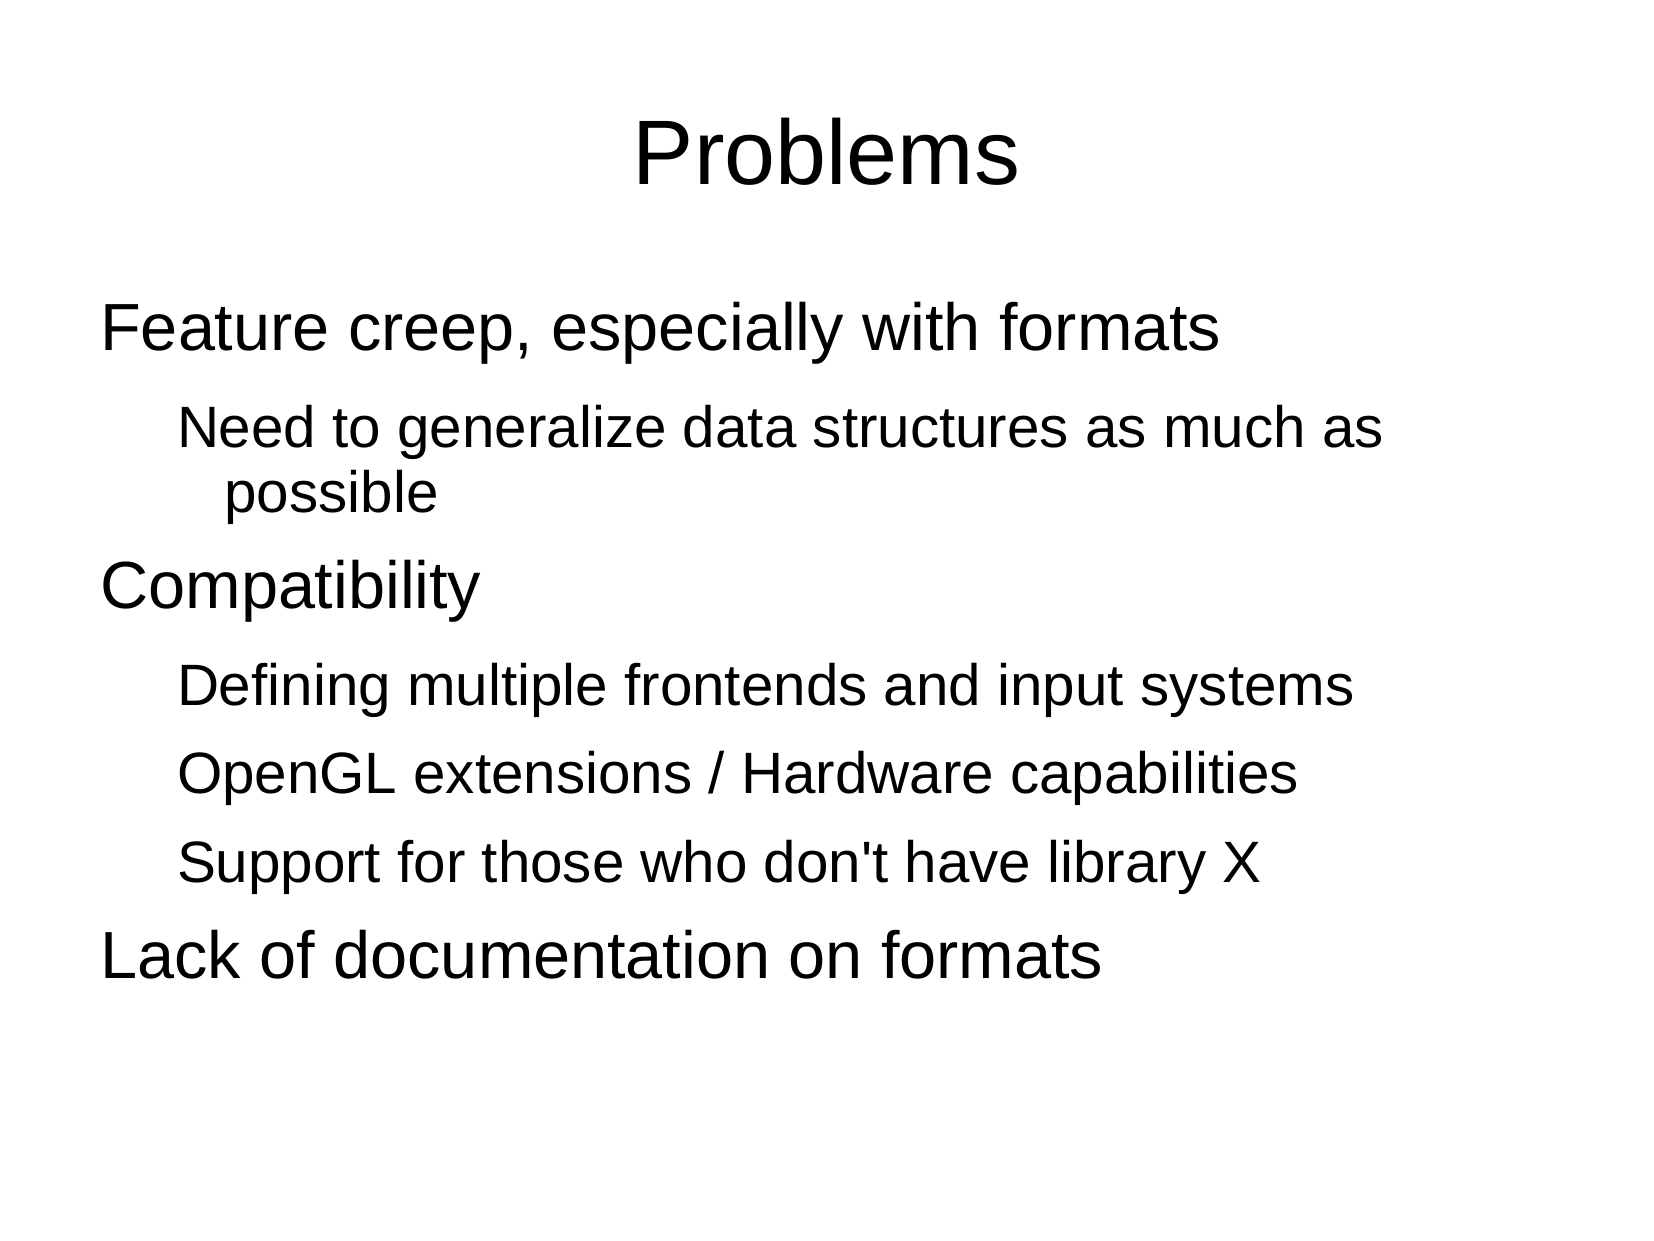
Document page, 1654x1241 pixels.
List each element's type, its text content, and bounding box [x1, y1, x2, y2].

list Feature creep, especially with formats Need to generalize data structures as much as possible Compatibility Defining multiple frontends and input systems OpenGL extensions / Hardware capabilities Support for those who don't have library X Lack of documentation on formats [82, 290, 1571, 1109]
title Problems [82, 49, 1571, 257]
